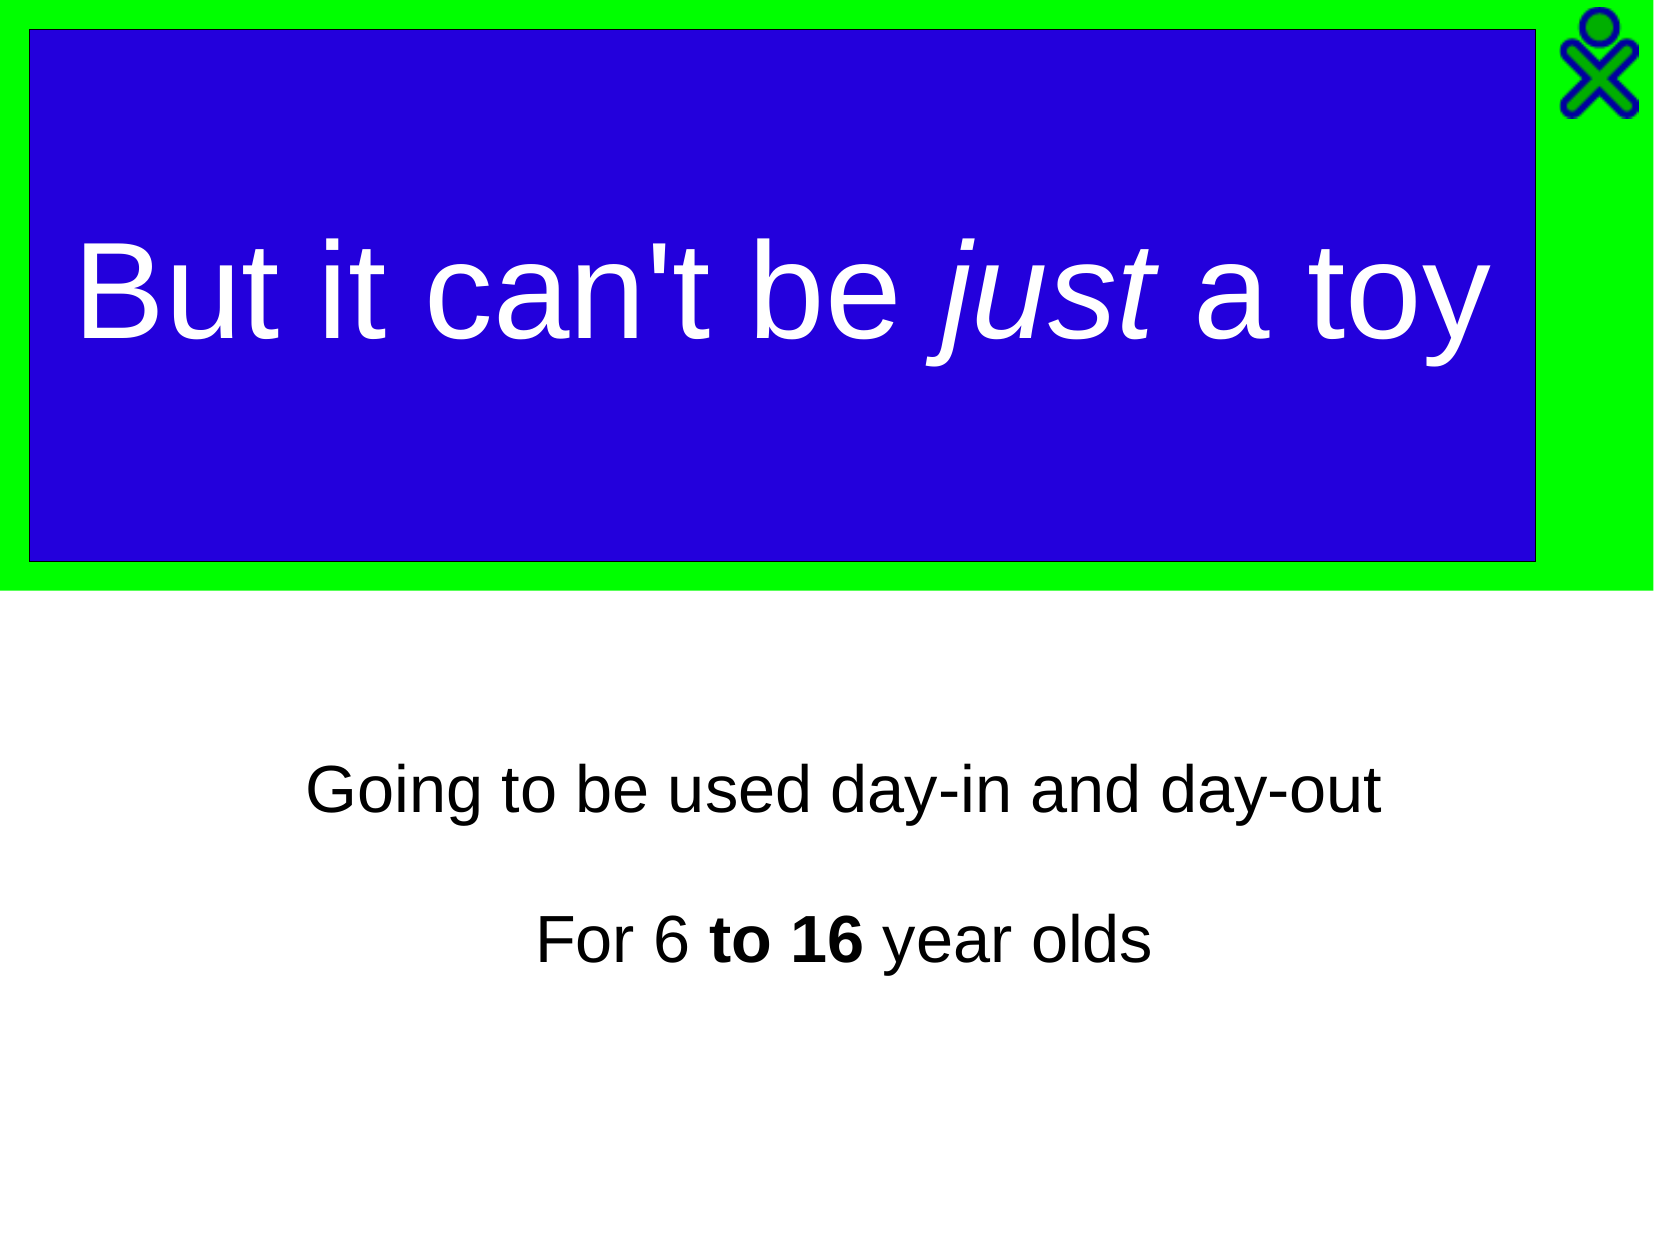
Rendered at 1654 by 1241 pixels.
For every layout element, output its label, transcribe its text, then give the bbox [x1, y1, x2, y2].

title But it can't be just a toy [59, 56, 1506, 525]
subtitle Going to be used day-in and day-out For 6 to 16 year olds [82, 627, 1571, 1102]
picture [1559, 7, 1639, 119]
